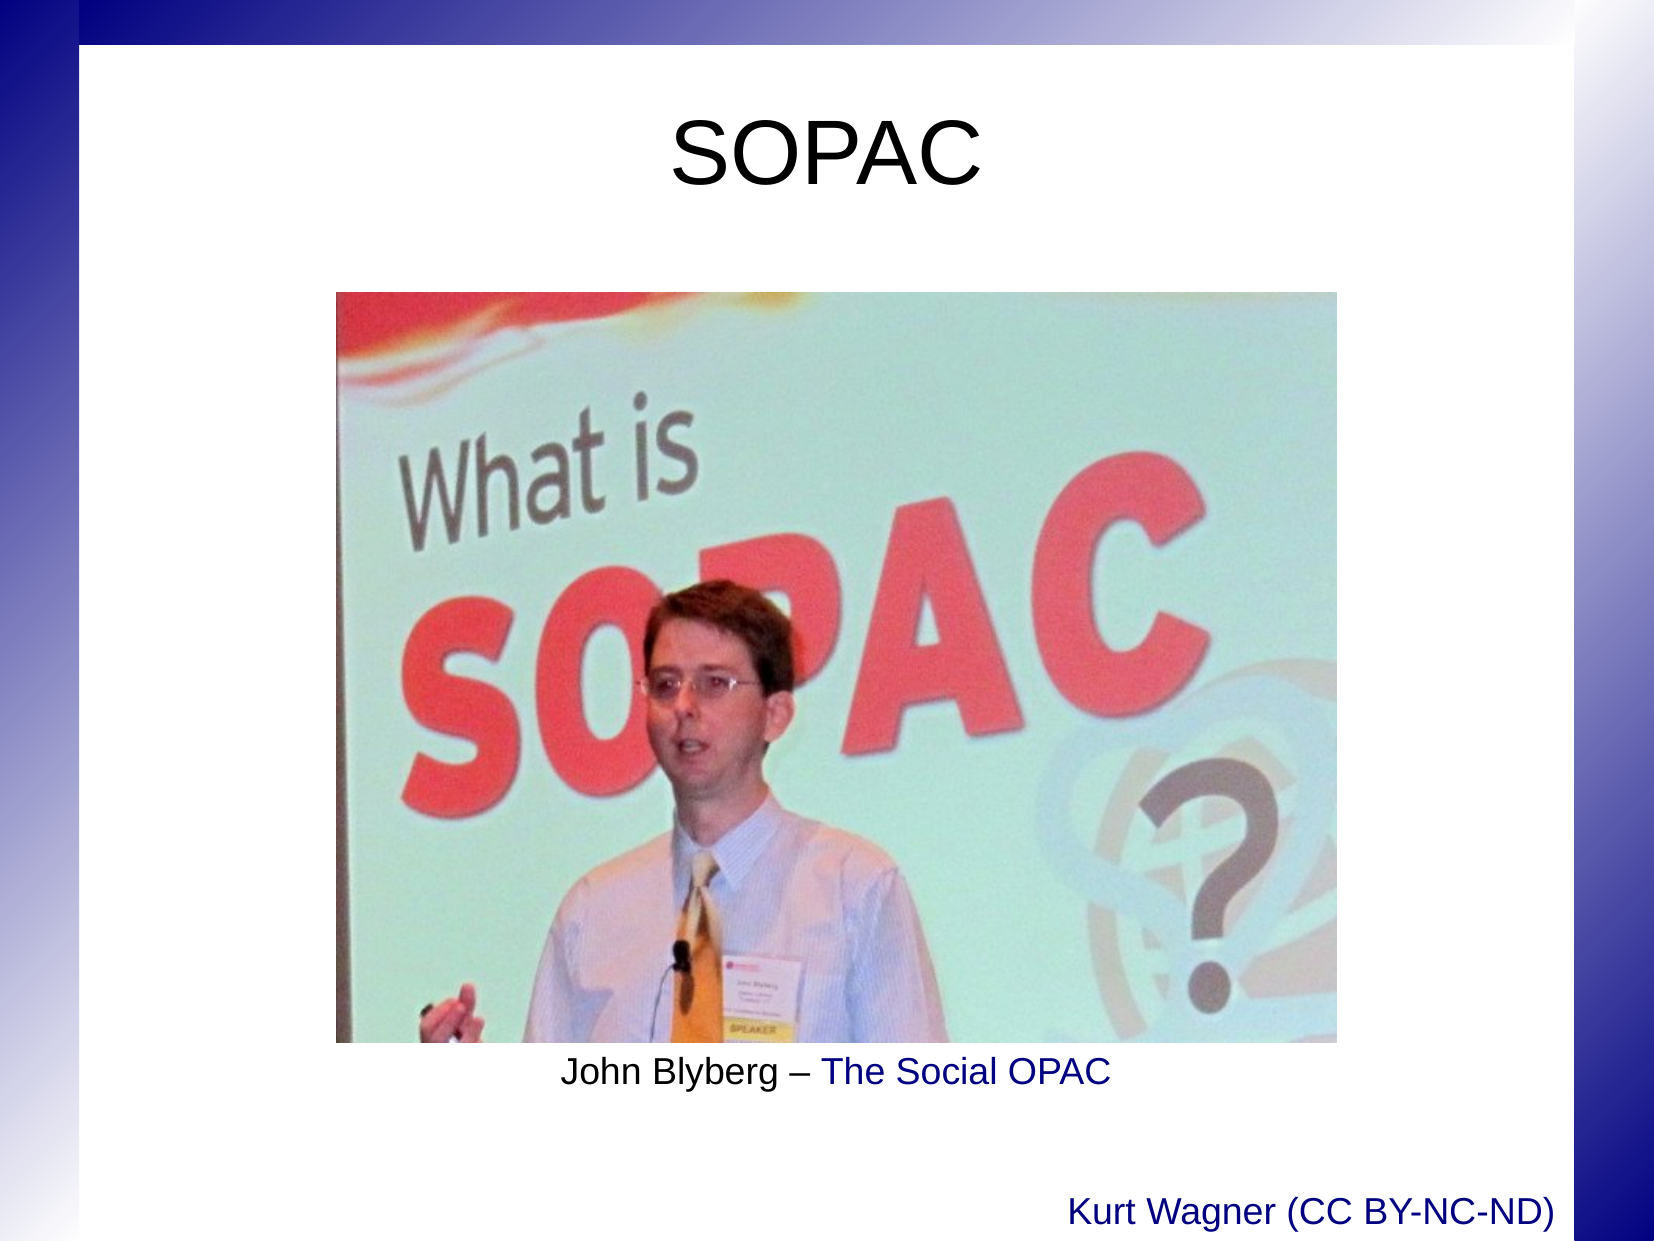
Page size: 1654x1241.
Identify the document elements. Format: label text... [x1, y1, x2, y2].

title SOPAC [82, 56, 1571, 250]
text_box Kurt Wagner (CC BY-NC-ND) [987, 1183, 1571, 1241]
picture [336, 292, 1337, 1043]
text_box John Blyberg – The Social OPAC [342, 1043, 1330, 1100]
